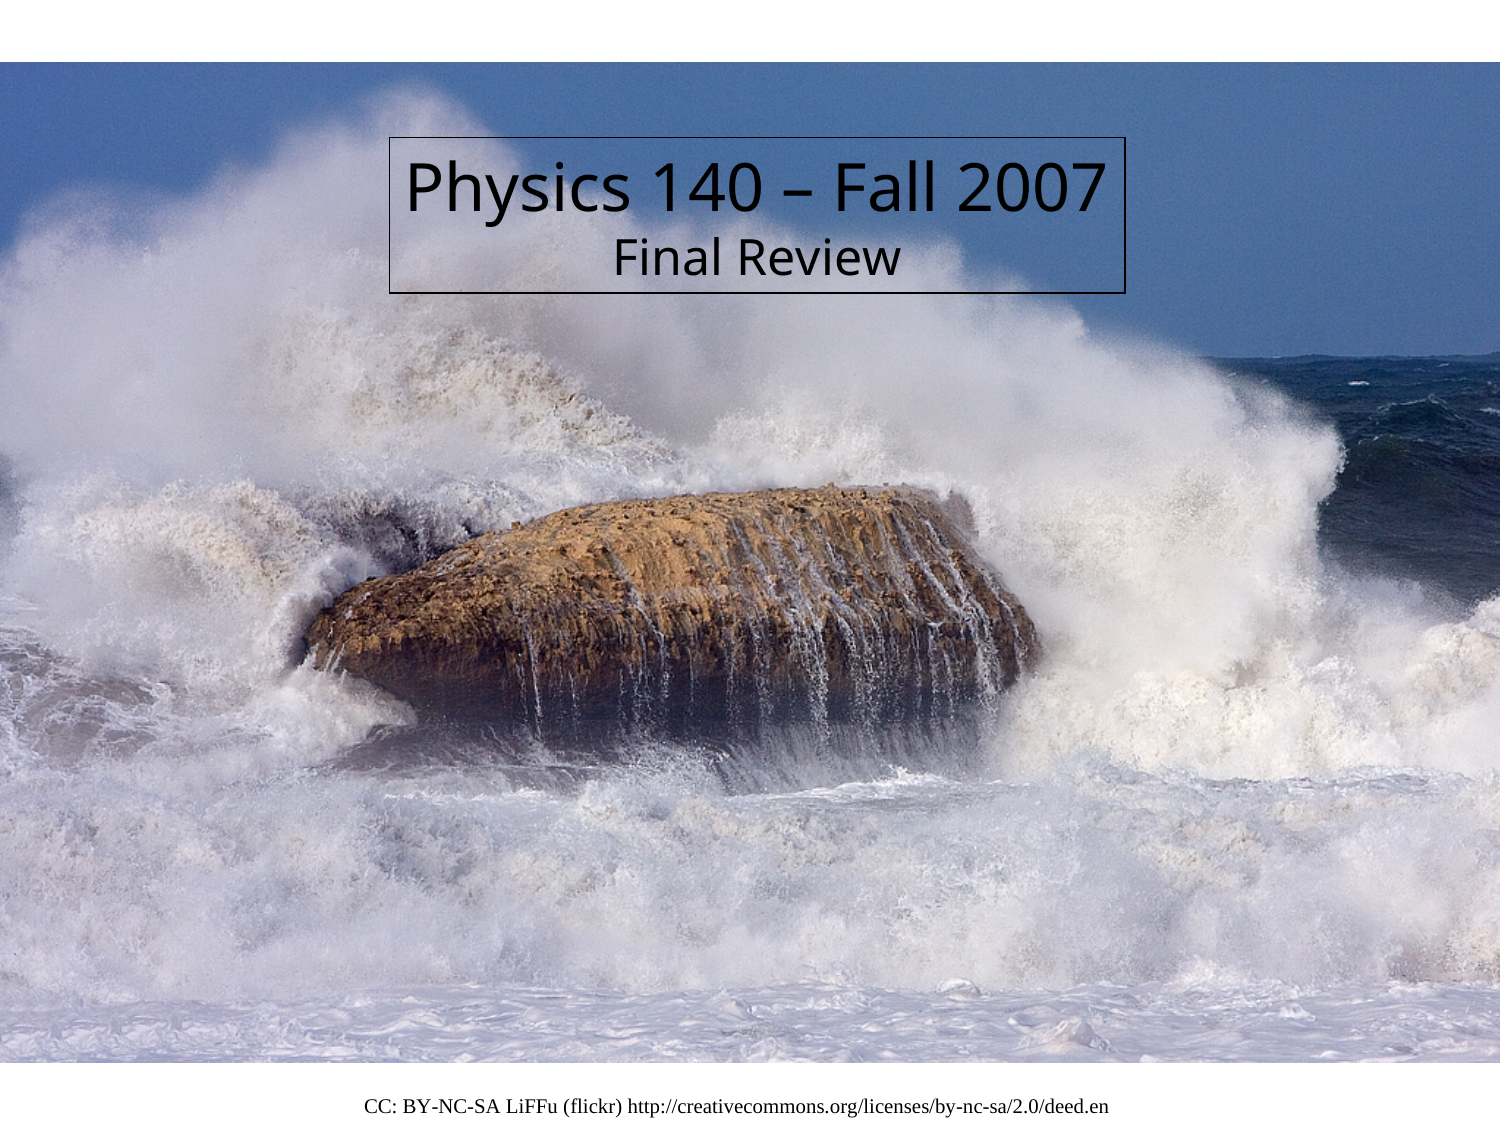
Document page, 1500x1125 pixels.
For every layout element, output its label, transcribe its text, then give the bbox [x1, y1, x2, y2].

text_box CC: BY-NC-SA LiFFu (flickr) http://creativecommons.org/licenses/by-nc-sa/2.0/deed.en [349, 1084, 1125, 1125]
picture [0, 62, 1500, 1063]
text_box Physics 140 – Fall 2007 Final Review [389, 137, 1126, 293]
